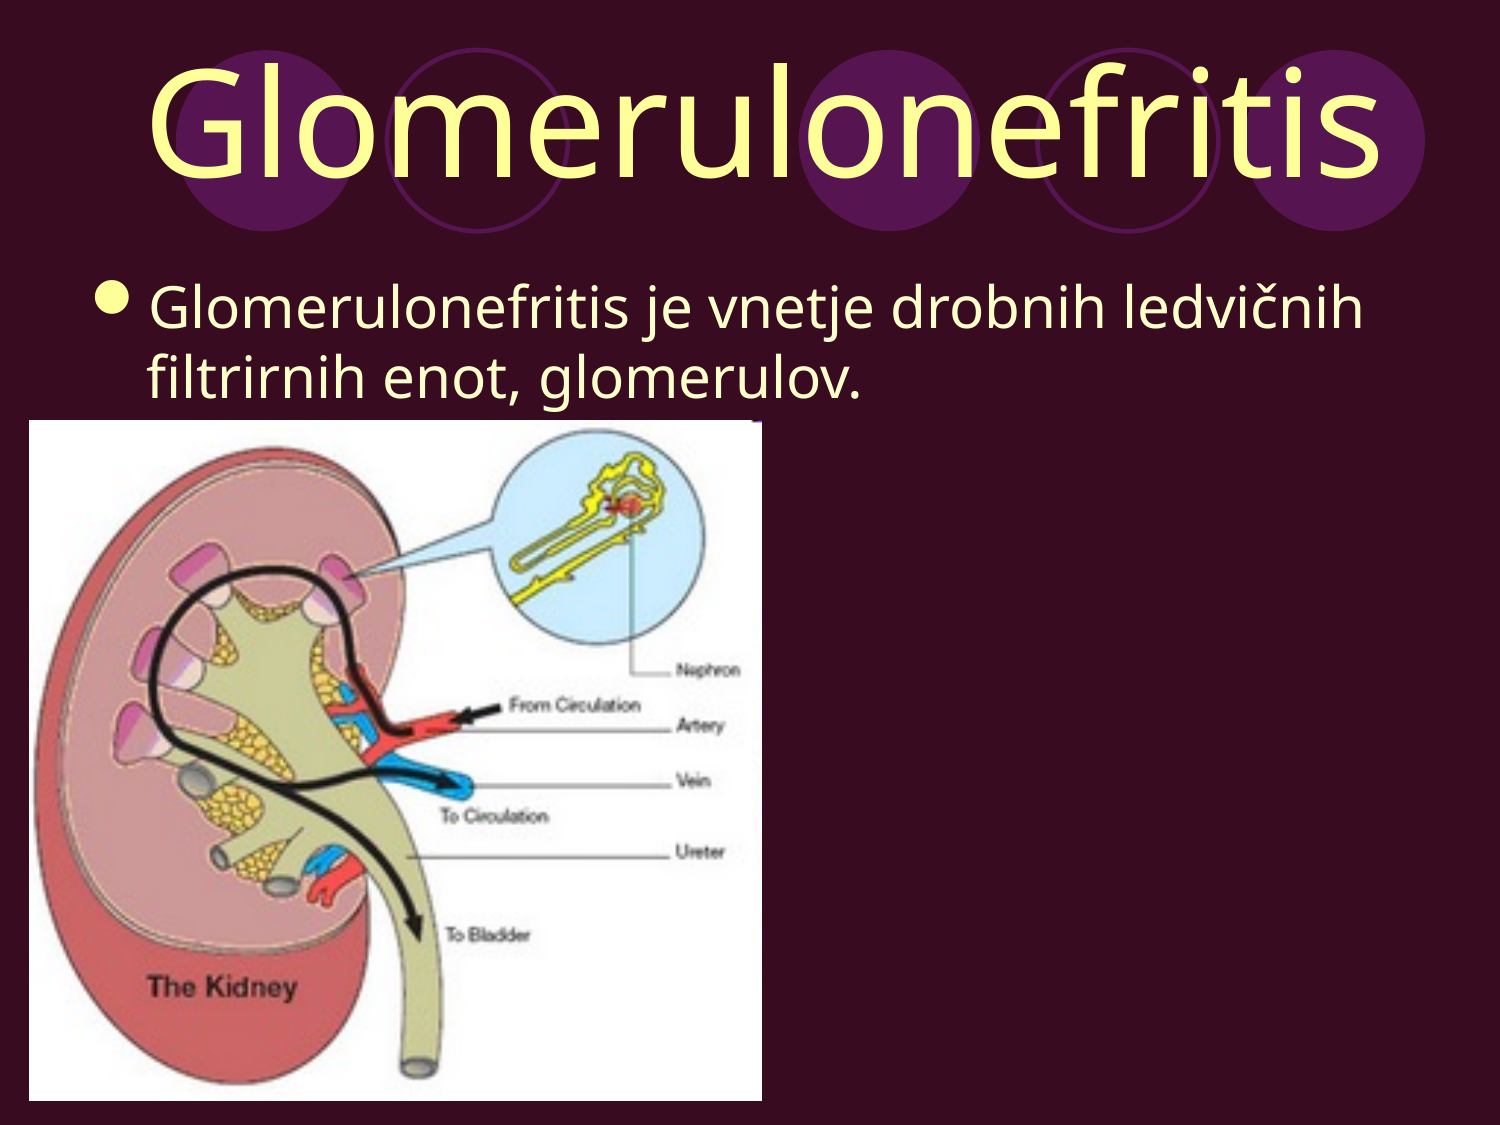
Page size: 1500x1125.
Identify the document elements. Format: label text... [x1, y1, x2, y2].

title Glomerulonefritis [76, 113, 1427, 302]
picture [29, 420, 762, 1101]
list Glomerulonefritis je vnetje drobnih ledvičnih filtrirnih enot, glomerulov. [75, 262, 1425, 1006]
